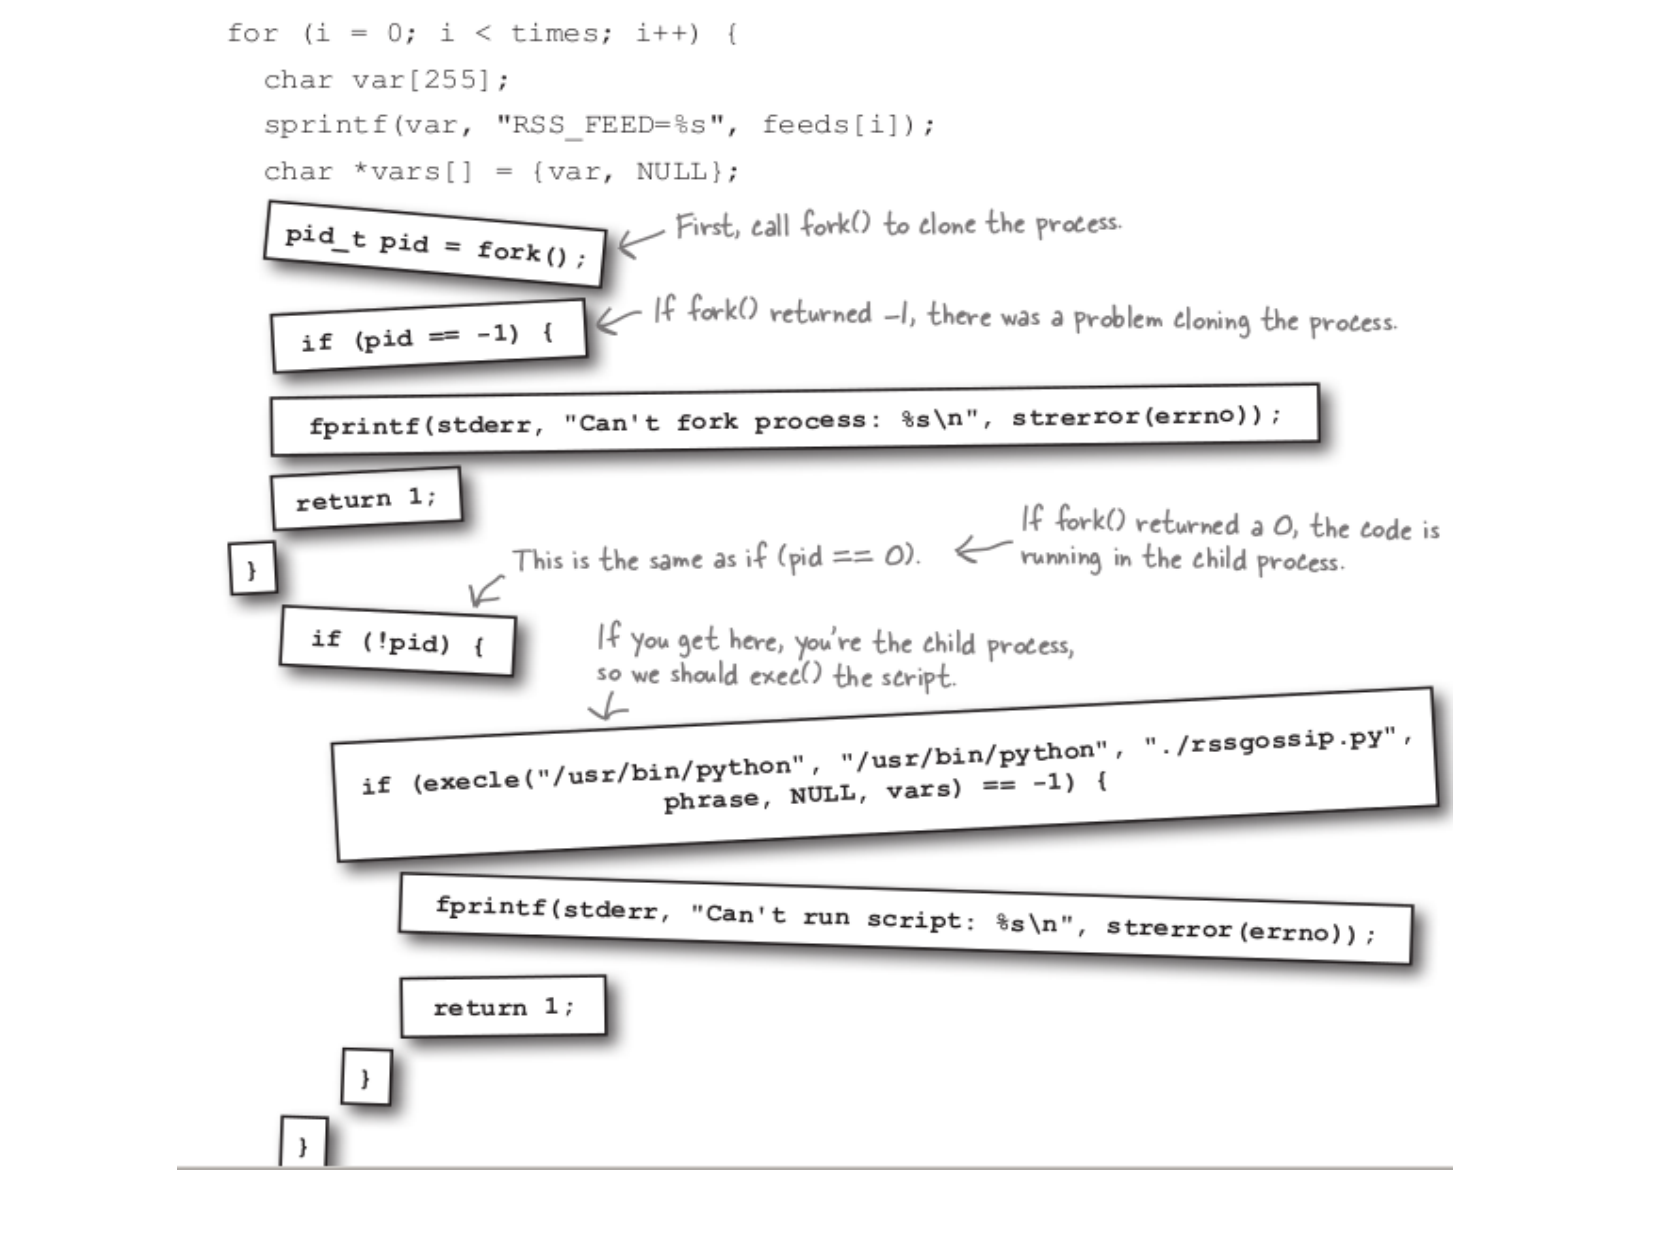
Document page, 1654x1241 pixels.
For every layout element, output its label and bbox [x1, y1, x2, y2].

picture [177, 11, 1453, 1170]
